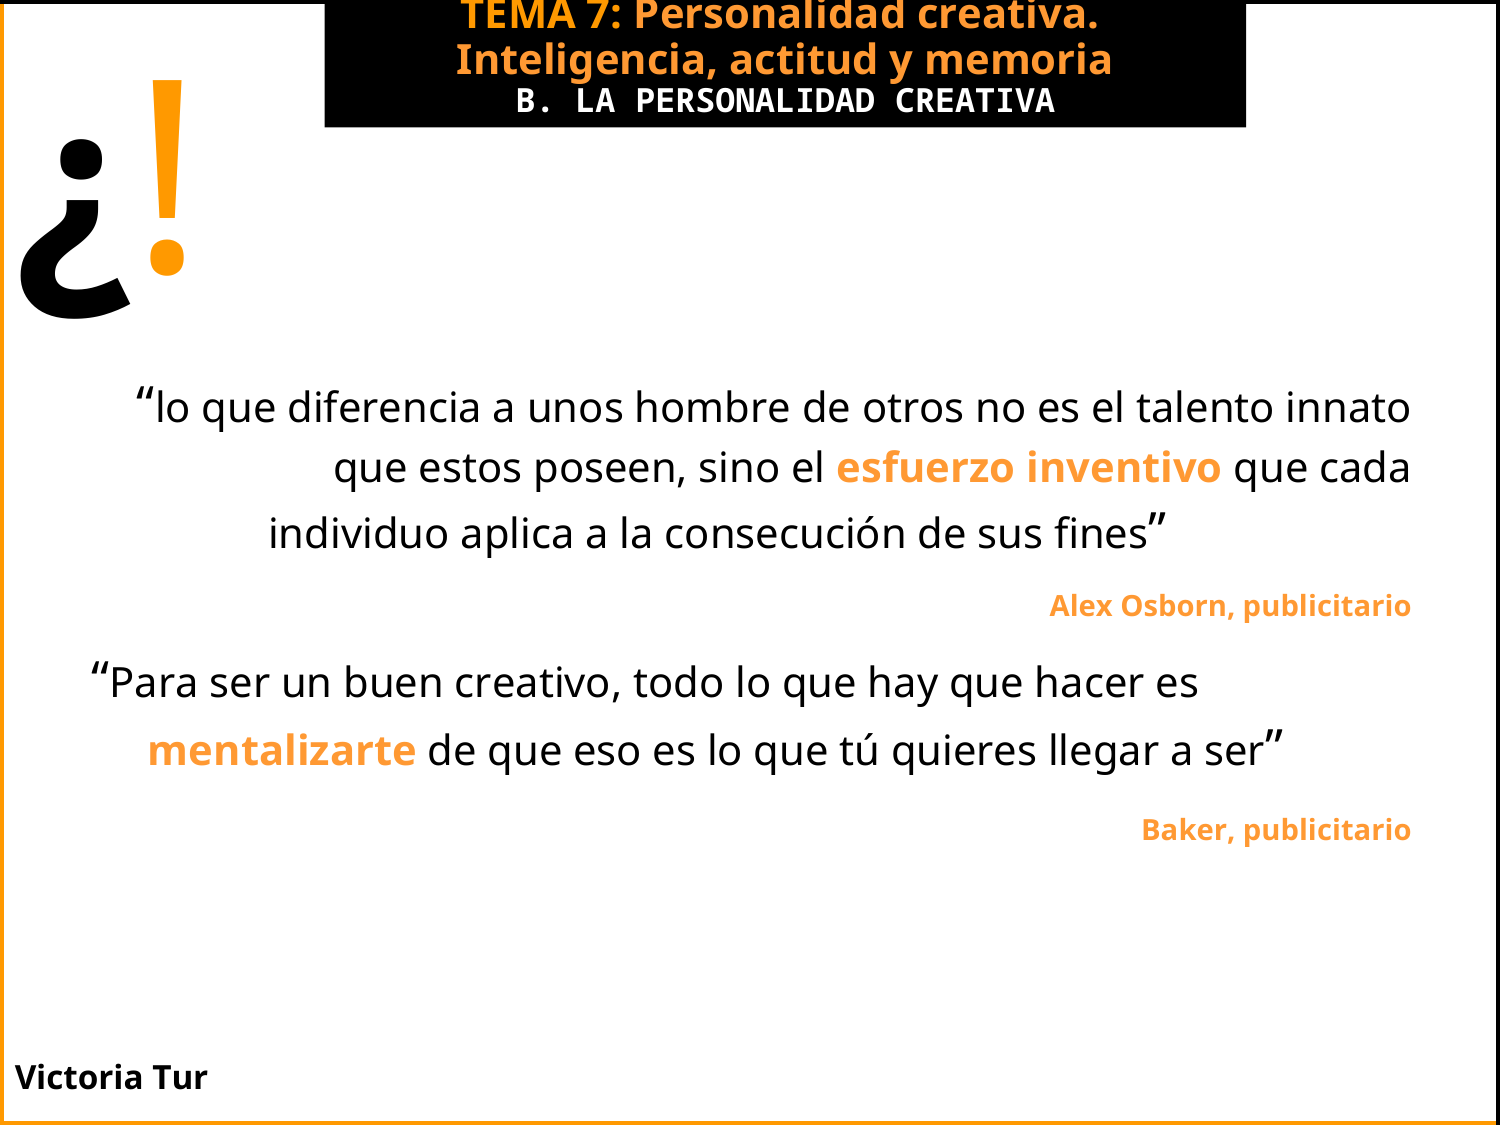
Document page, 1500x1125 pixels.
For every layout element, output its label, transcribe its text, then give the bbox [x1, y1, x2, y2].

list “lo que diferencia a unos hombre de otros no es el talento innato que estos poseen, sino el esfuerzo inventivo que cada individuo aplica a la consecución de sus fines” Alex Osborn, publicitario “Para ser un buen creativo, todo lo que hay que hacer es mentalizarte de que eso es lo que tú quieres llegar a ser” Baker, publicitario [76, 361, 1427, 998]
